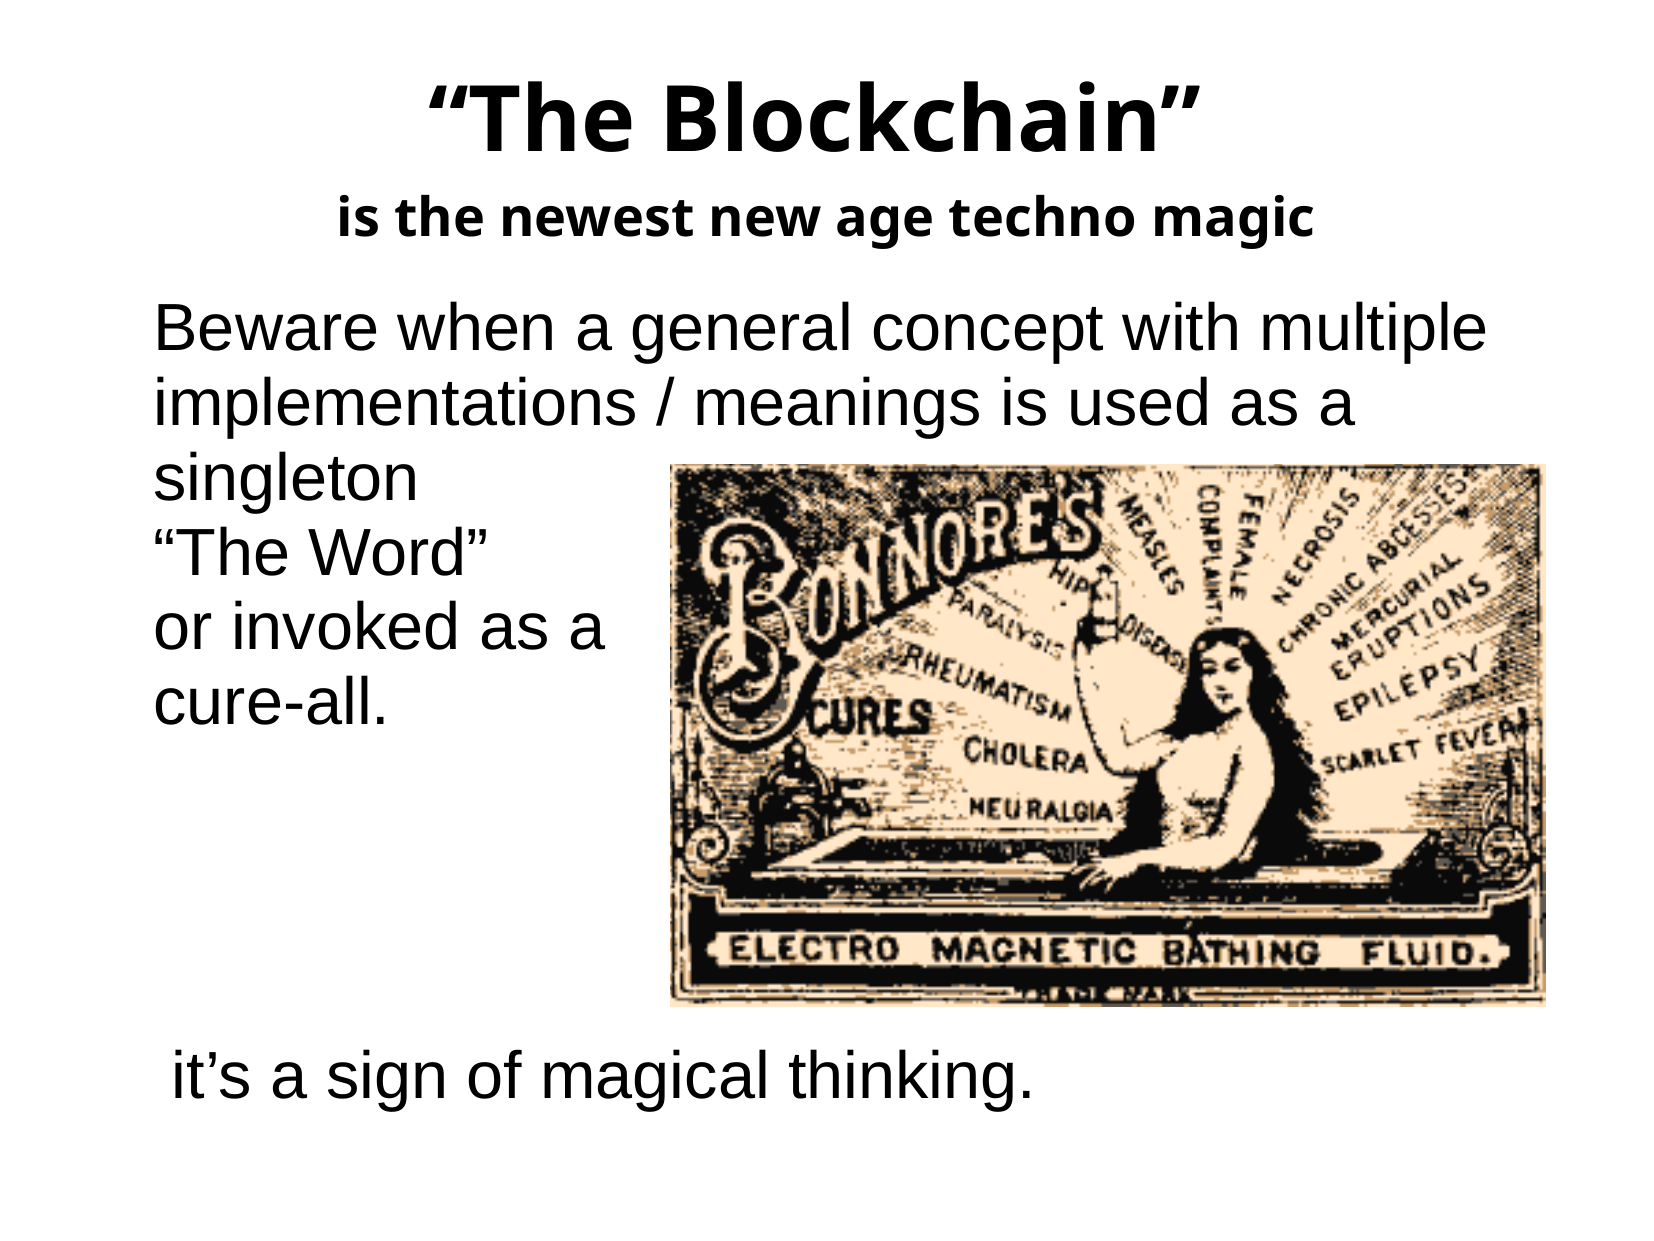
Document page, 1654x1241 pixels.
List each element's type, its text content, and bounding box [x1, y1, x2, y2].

title “The Blockchain” is the newest new age techno magic [82, 49, 1571, 257]
picture [670, 464, 1546, 1007]
list Beware when a general concept with multiple implementations / meanings is used as a singleton “The Word” or invoked as a cure-all. it’s a sign of magical thinking. [82, 290, 1571, 1156]
